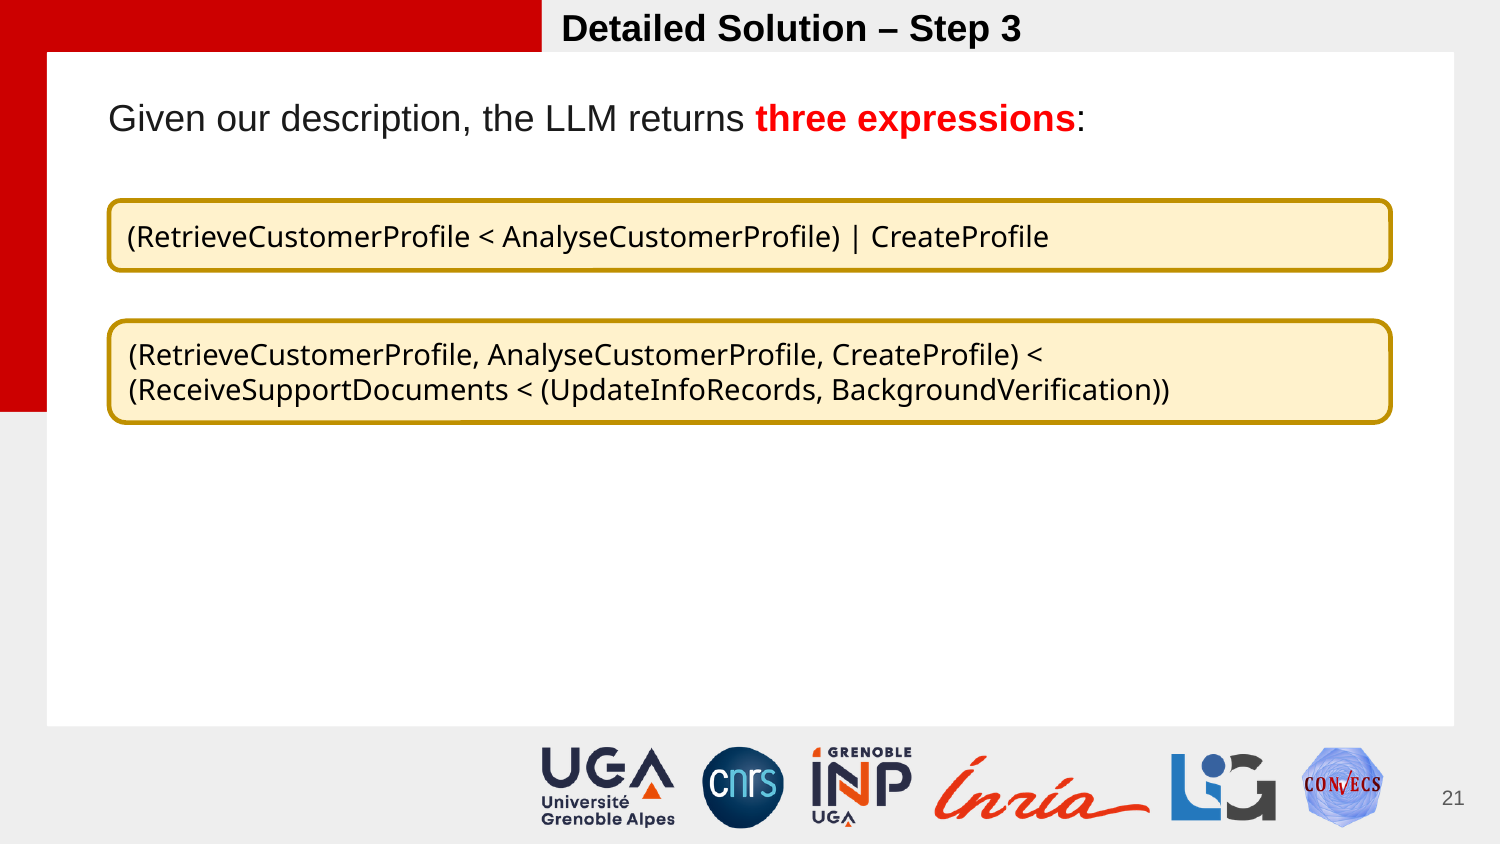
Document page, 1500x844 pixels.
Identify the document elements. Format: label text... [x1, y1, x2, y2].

text_box (RetrieveCustomerProfile < AnalyseCustomerProfile) | CreateProfile [109, 200, 1391, 271]
picture [0, 0, 1500, 844]
text_box Detailed Solution – Step 3 [546, 0, 1441, 55]
text_box (RetrieveCustomerProfile, AnalyseCustomerProfile, CreateProfile) < (ReceiveSupportDocuments < (UpdateInfoRecords, BackgroundVerification)) [109, 320, 1391, 423]
slide_number <numéro> [1389, 764, 1480, 830]
text_box Given our description, the LLM returns three expressions: [93, 90, 1377, 146]
